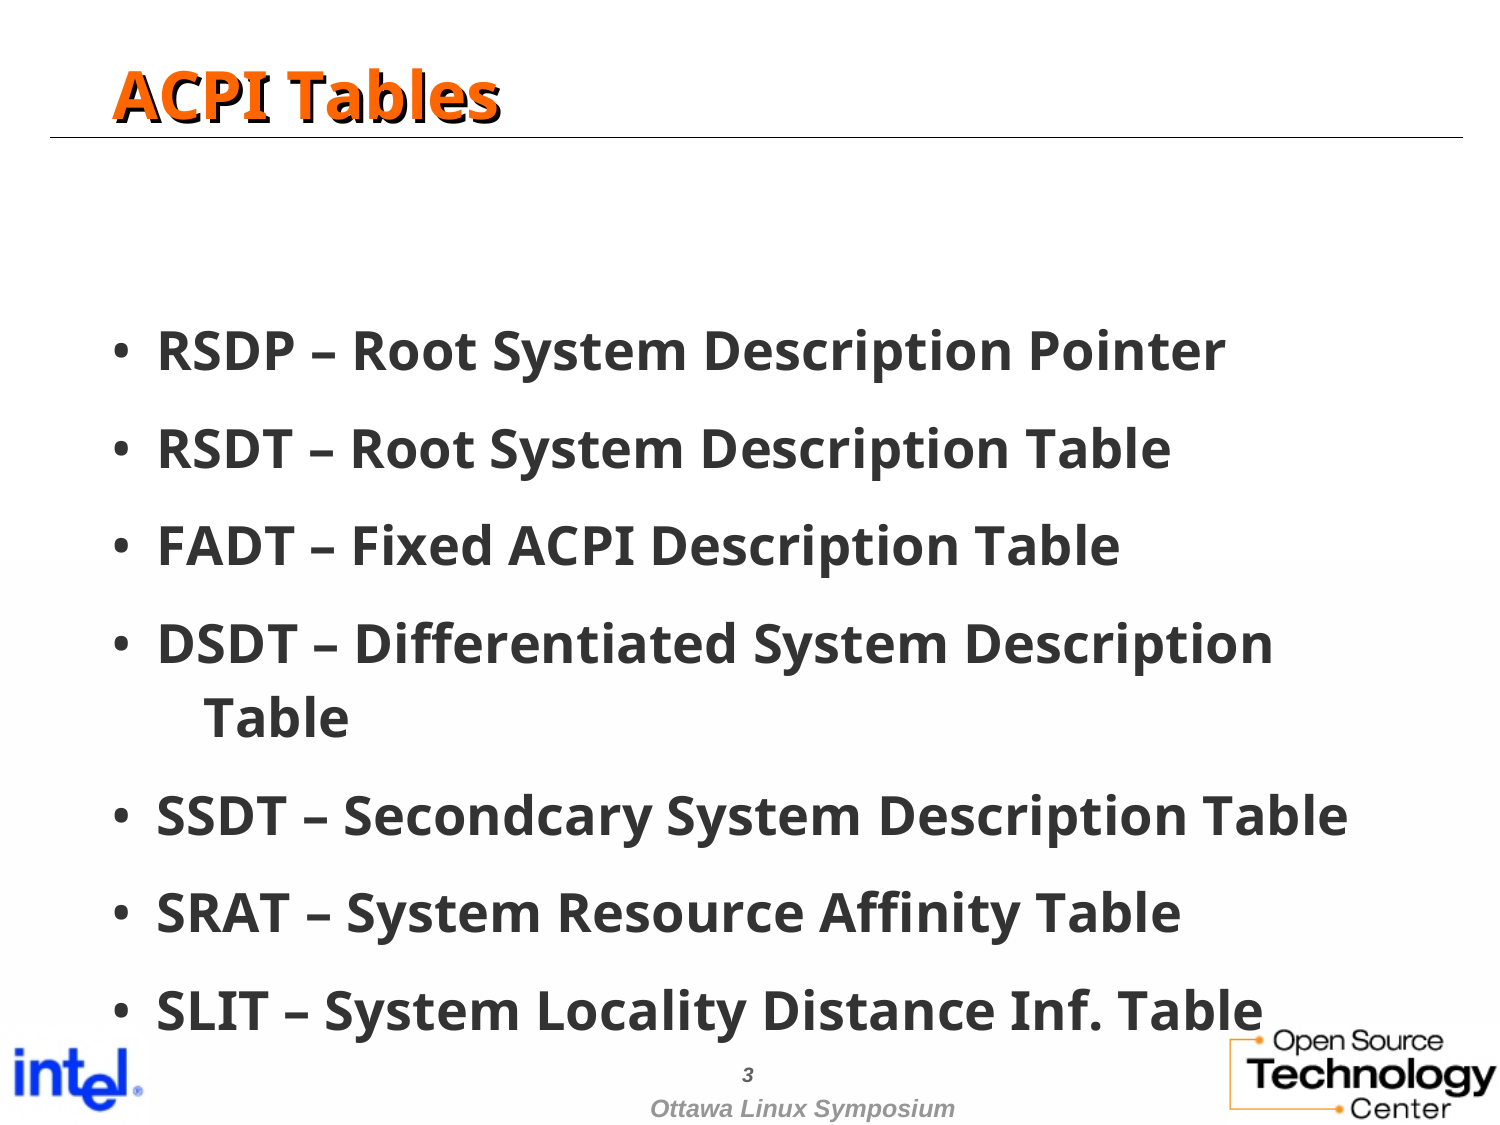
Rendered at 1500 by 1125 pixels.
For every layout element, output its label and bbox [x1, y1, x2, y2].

picture [0, 1025, 150, 1125]
picture [1227, 1024, 1500, 1125]
